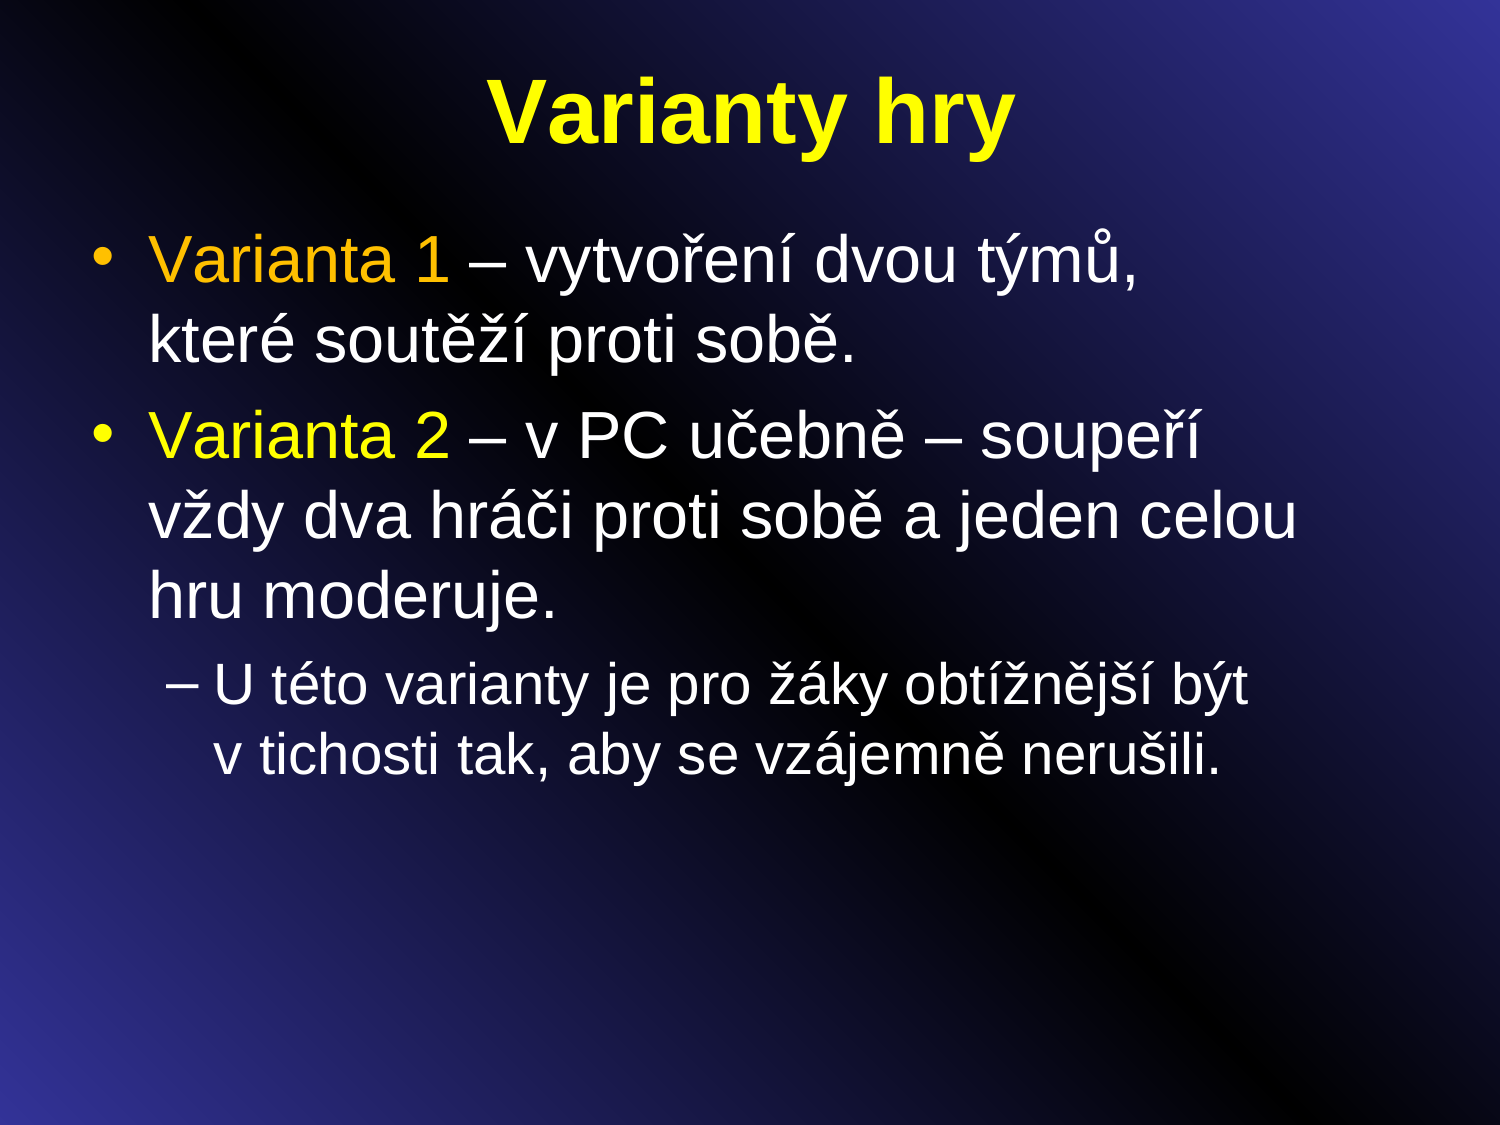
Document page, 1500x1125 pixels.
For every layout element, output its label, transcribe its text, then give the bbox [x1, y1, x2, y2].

title Varianty hry [76, 31, 1427, 183]
list Varianta 1 – vytvoření dvou týmů, které soutěží proti sobě. Varianta 2 – v PC učebně – soupeří vždy dva hráči proti sobě a jeden celou hru moderuje. U této varianty je pro žáky obtížnější být v tichosti tak, aby se vzájemně nerušili. [76, 208, 1427, 828]
